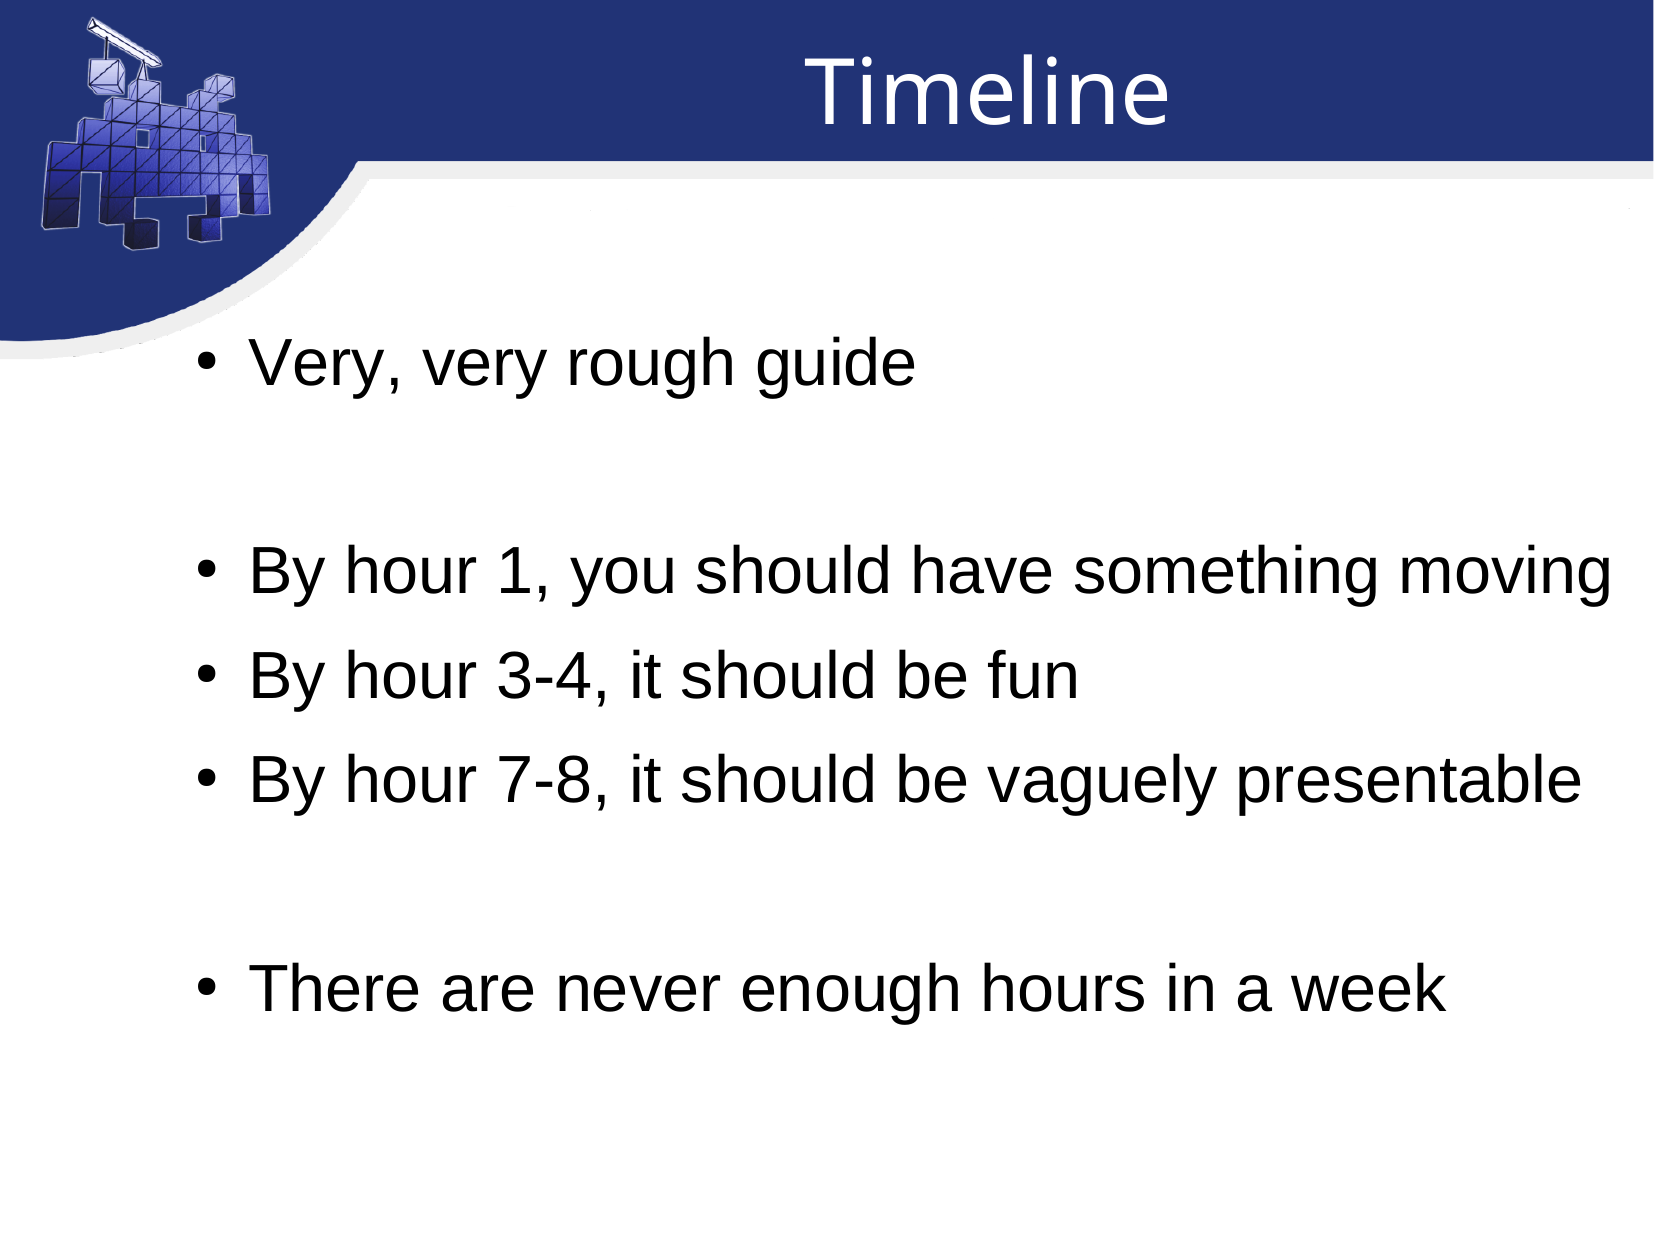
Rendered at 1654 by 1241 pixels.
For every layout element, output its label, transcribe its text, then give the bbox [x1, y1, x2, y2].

title Timeline [354, 35, 1625, 142]
list Very, very rough guide By hour 1, you should have something moving By hour 3-4, it should be fun By hour 7-8, it should be vaguely presentable There are never enough hours in a week [177, 324, 1625, 1078]
picture [0, 0, 1654, 443]
